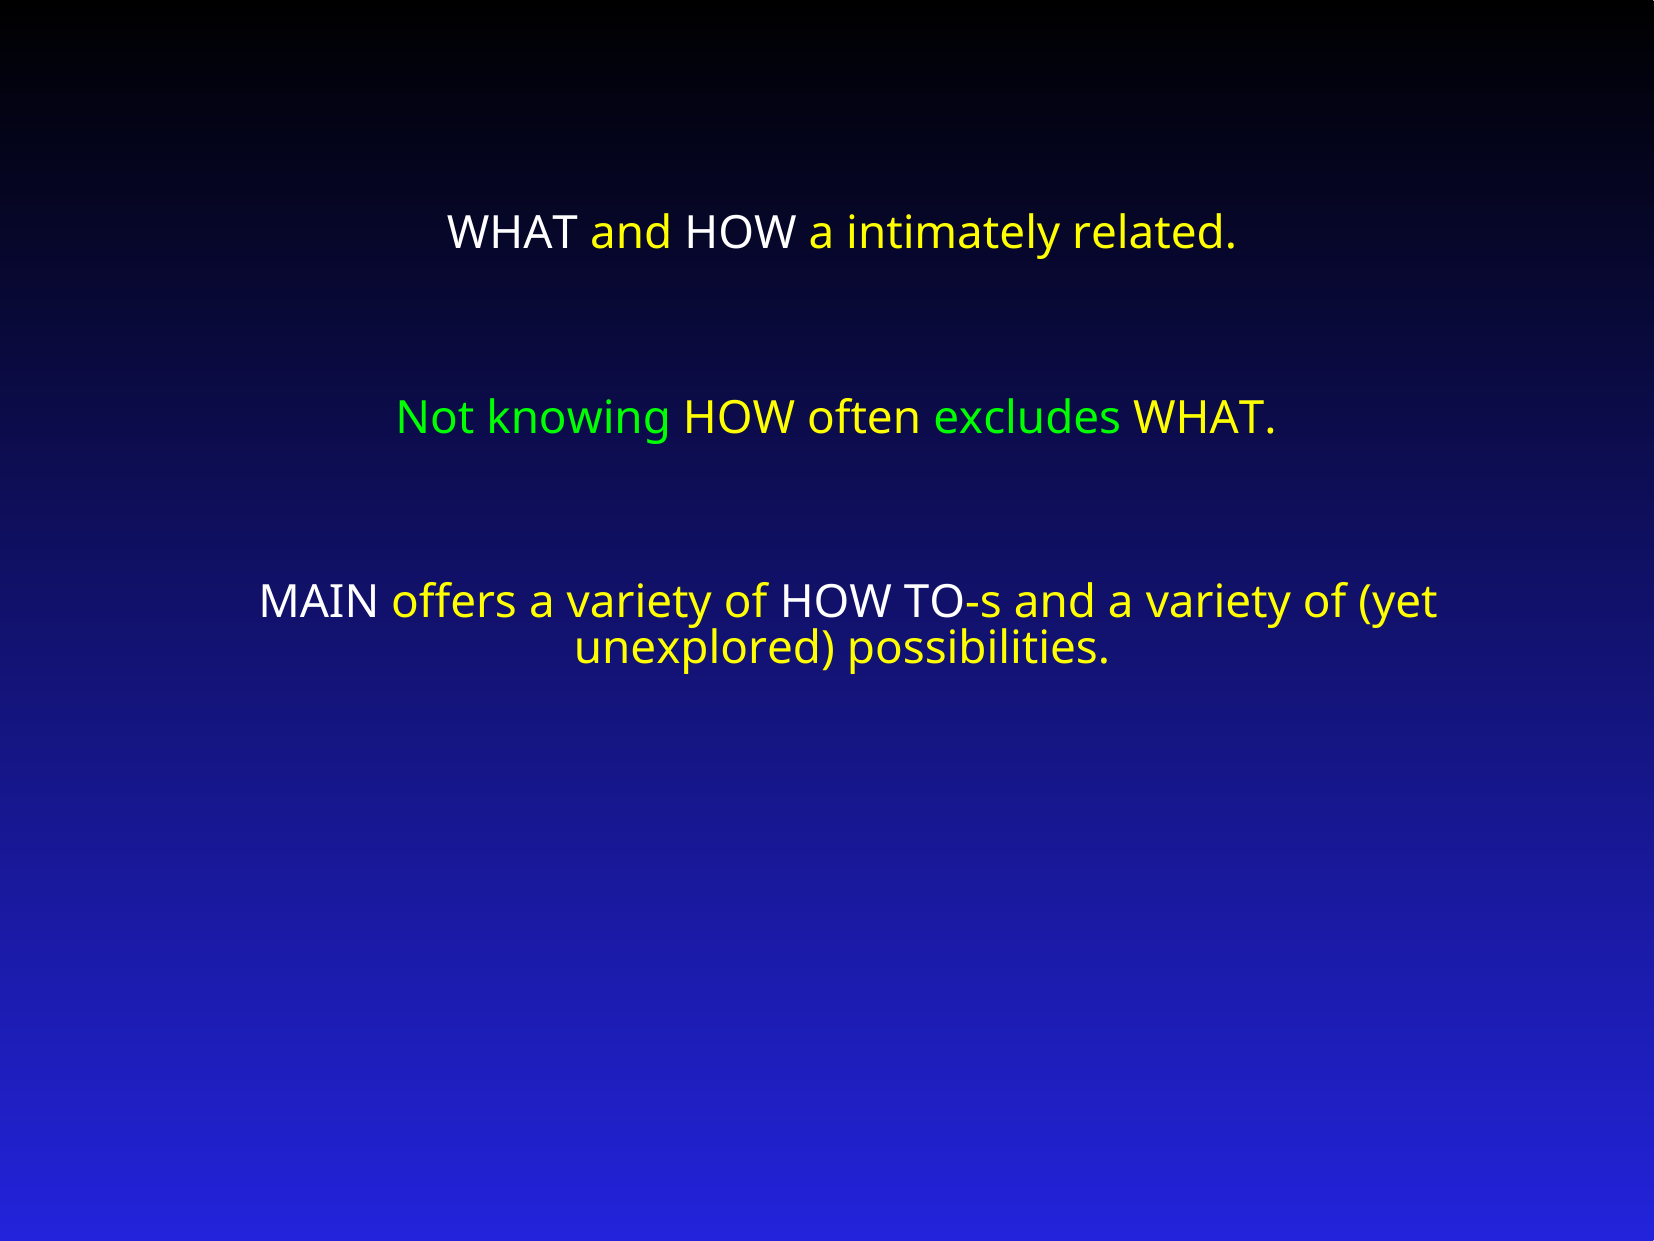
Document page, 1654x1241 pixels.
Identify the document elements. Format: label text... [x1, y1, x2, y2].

text_box WHAT and HOW a intimately related. Not knowing HOW often excludes WHAT. MAIN offers a variety of HOW TO-s and a variety of (yet unexplored) possibilities. [121, 102, 1576, 716]
